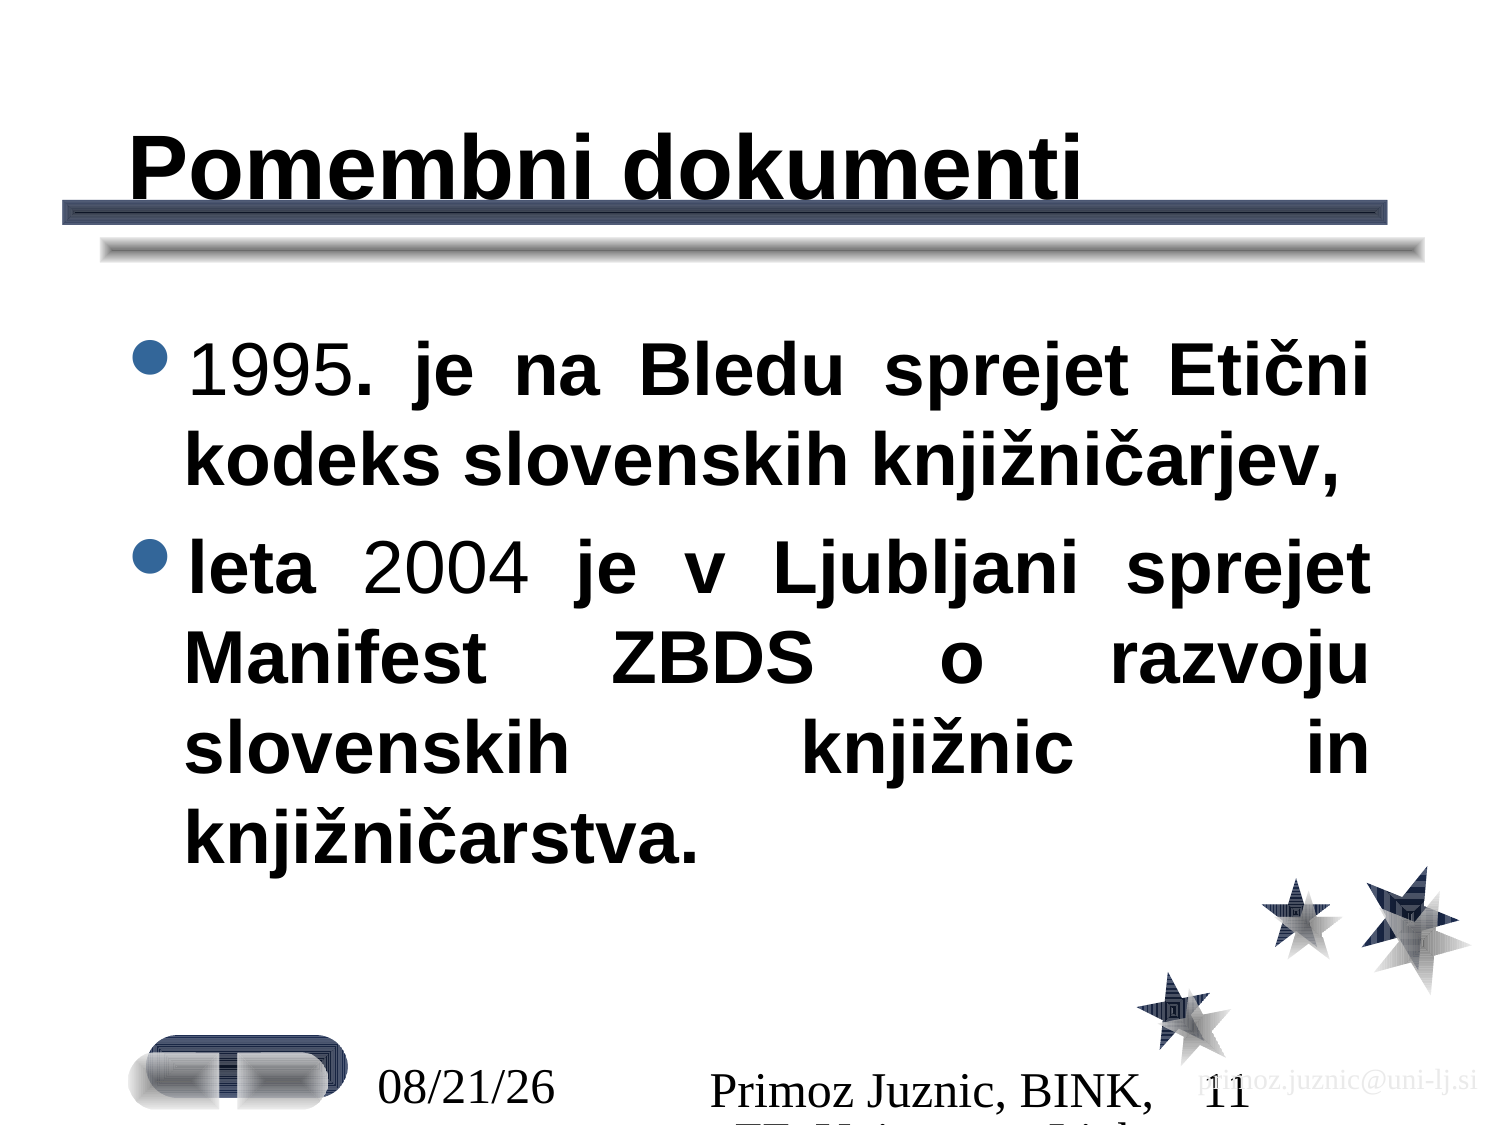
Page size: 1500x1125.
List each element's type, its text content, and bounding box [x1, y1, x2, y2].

title Pomembni dokumenti [112, 37, 1388, 225]
list 1995. je na Bledu sprejet Etični kodeks slovenskih knjižničarjev, leta 2004 je v Ljubljani sprejet Manifest ZBDS o razvoju slovenskih knjižnic in knjižničarstva. [112, 312, 1388, 996]
